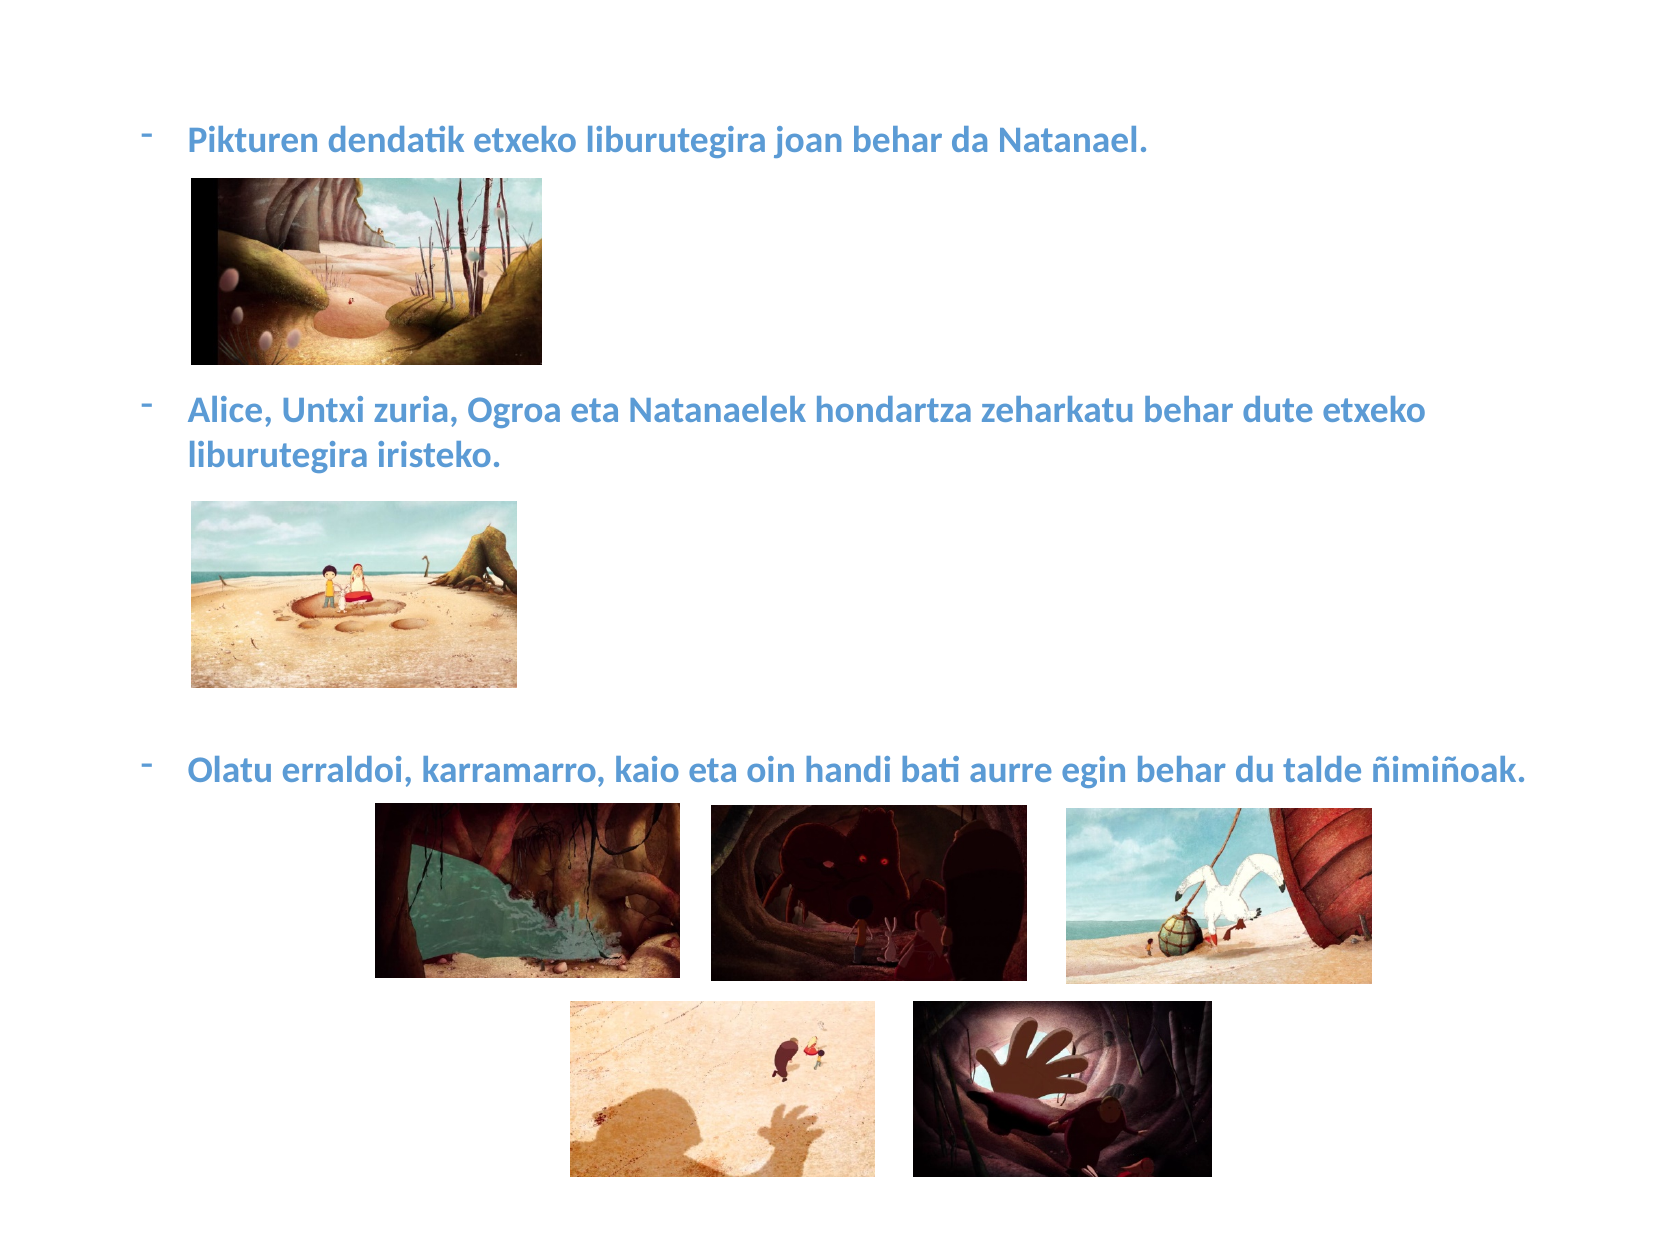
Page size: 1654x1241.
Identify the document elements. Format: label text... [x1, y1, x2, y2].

picture [191, 178, 542, 365]
text_box Pikturen dendatik etxeko liburutegira joan behar da Natanael. Alice, Untxi zuria, Ogroa eta Natanaelek hondartza zeharkatu behar dute etxeko liburutegira iristeko. Olatu erraldoi, karramarro, kaio eta oin handi bati aurre egin behar du talde ñimiñoak. [125, 107, 1545, 888]
picture [711, 805, 1027, 981]
picture [570, 1001, 875, 1177]
picture [1066, 808, 1372, 984]
picture [375, 803, 680, 979]
picture [913, 1001, 1212, 1177]
picture [191, 501, 517, 688]
